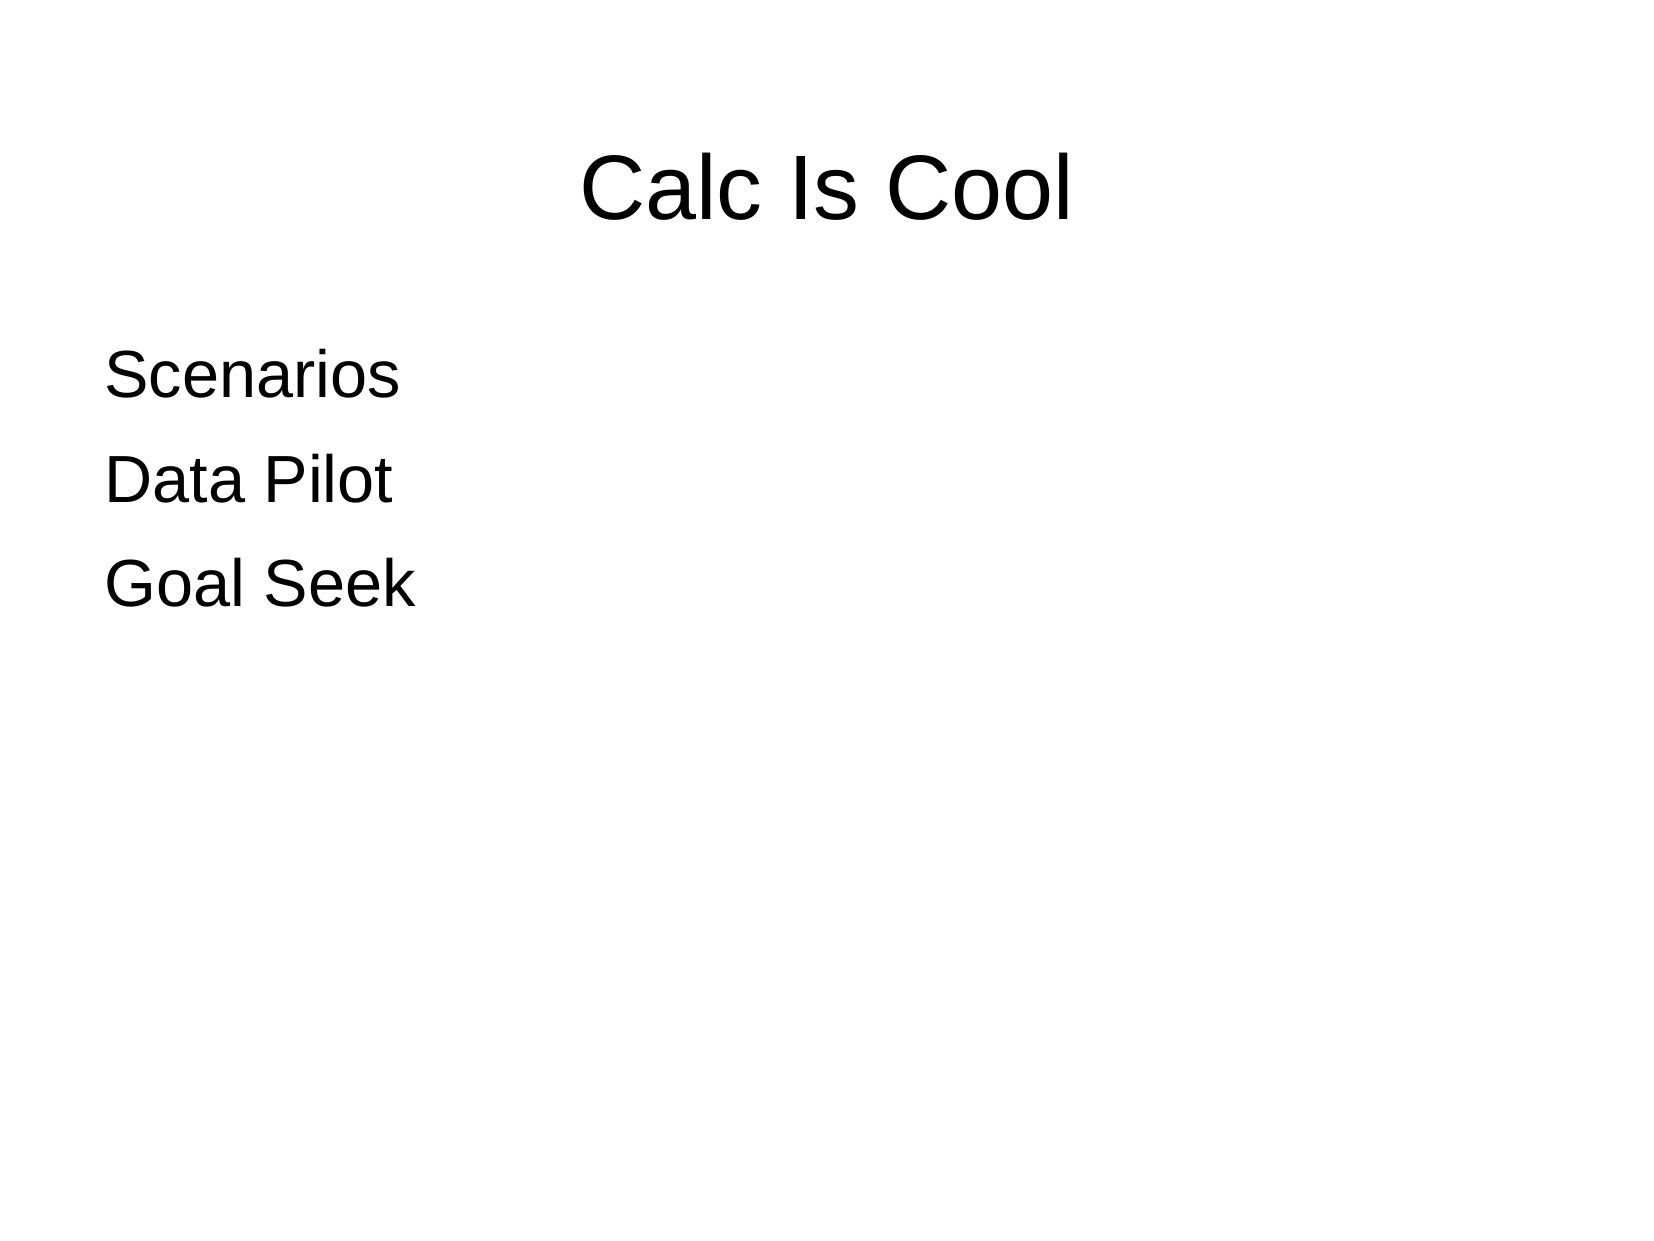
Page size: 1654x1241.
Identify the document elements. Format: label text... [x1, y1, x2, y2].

title Calc Is Cool [82, 75, 1571, 301]
list Scenarios Data Pilot Goal Seek [86, 337, 1576, 1094]
